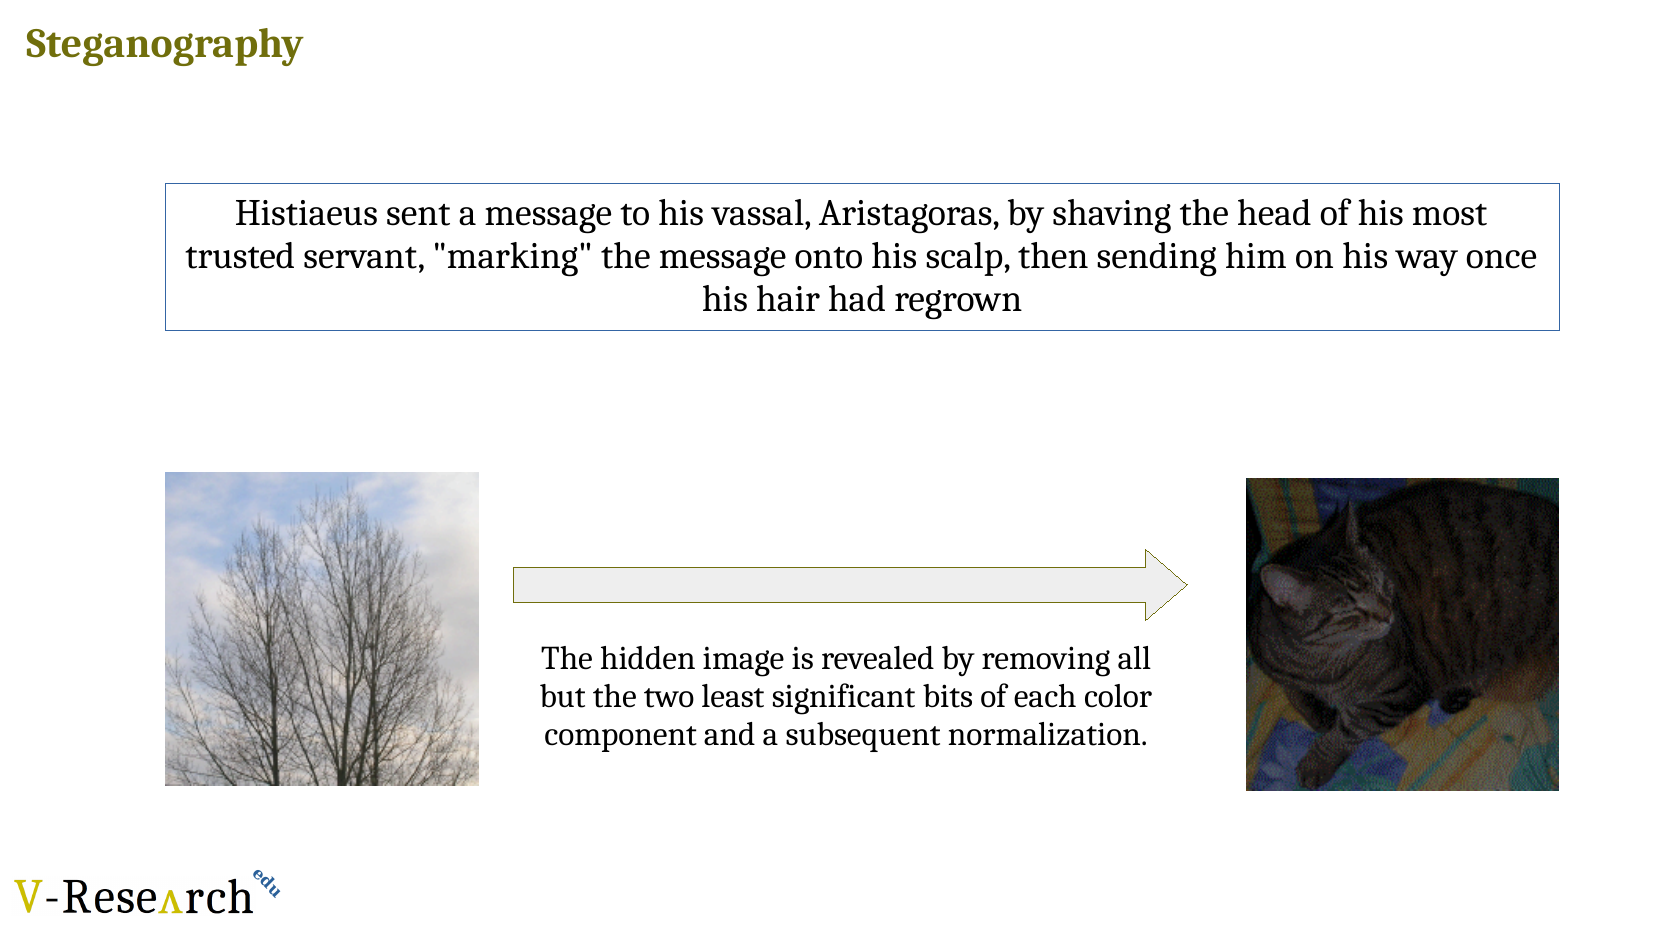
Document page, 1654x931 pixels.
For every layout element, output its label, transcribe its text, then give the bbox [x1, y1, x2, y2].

text_box Steganography [11, 12, 1193, 77]
picture [11, 876, 255, 916]
text_box [513, 549, 1188, 621]
picture [165, 472, 479, 786]
text_box Histiaeus sent a message to his vassal, Aristagoras, by shaving the head of his most trusted servant, "marking" the message onto his scalp, then sending him on his way once his hair had regrown [165, 183, 1560, 331]
text_box edu [222, 847, 333, 931]
text_box The hidden image is revealed by removing all but the two least significant bits of each color component and a subsequent normalization. [506, 631, 1188, 764]
picture [1246, 478, 1559, 791]
